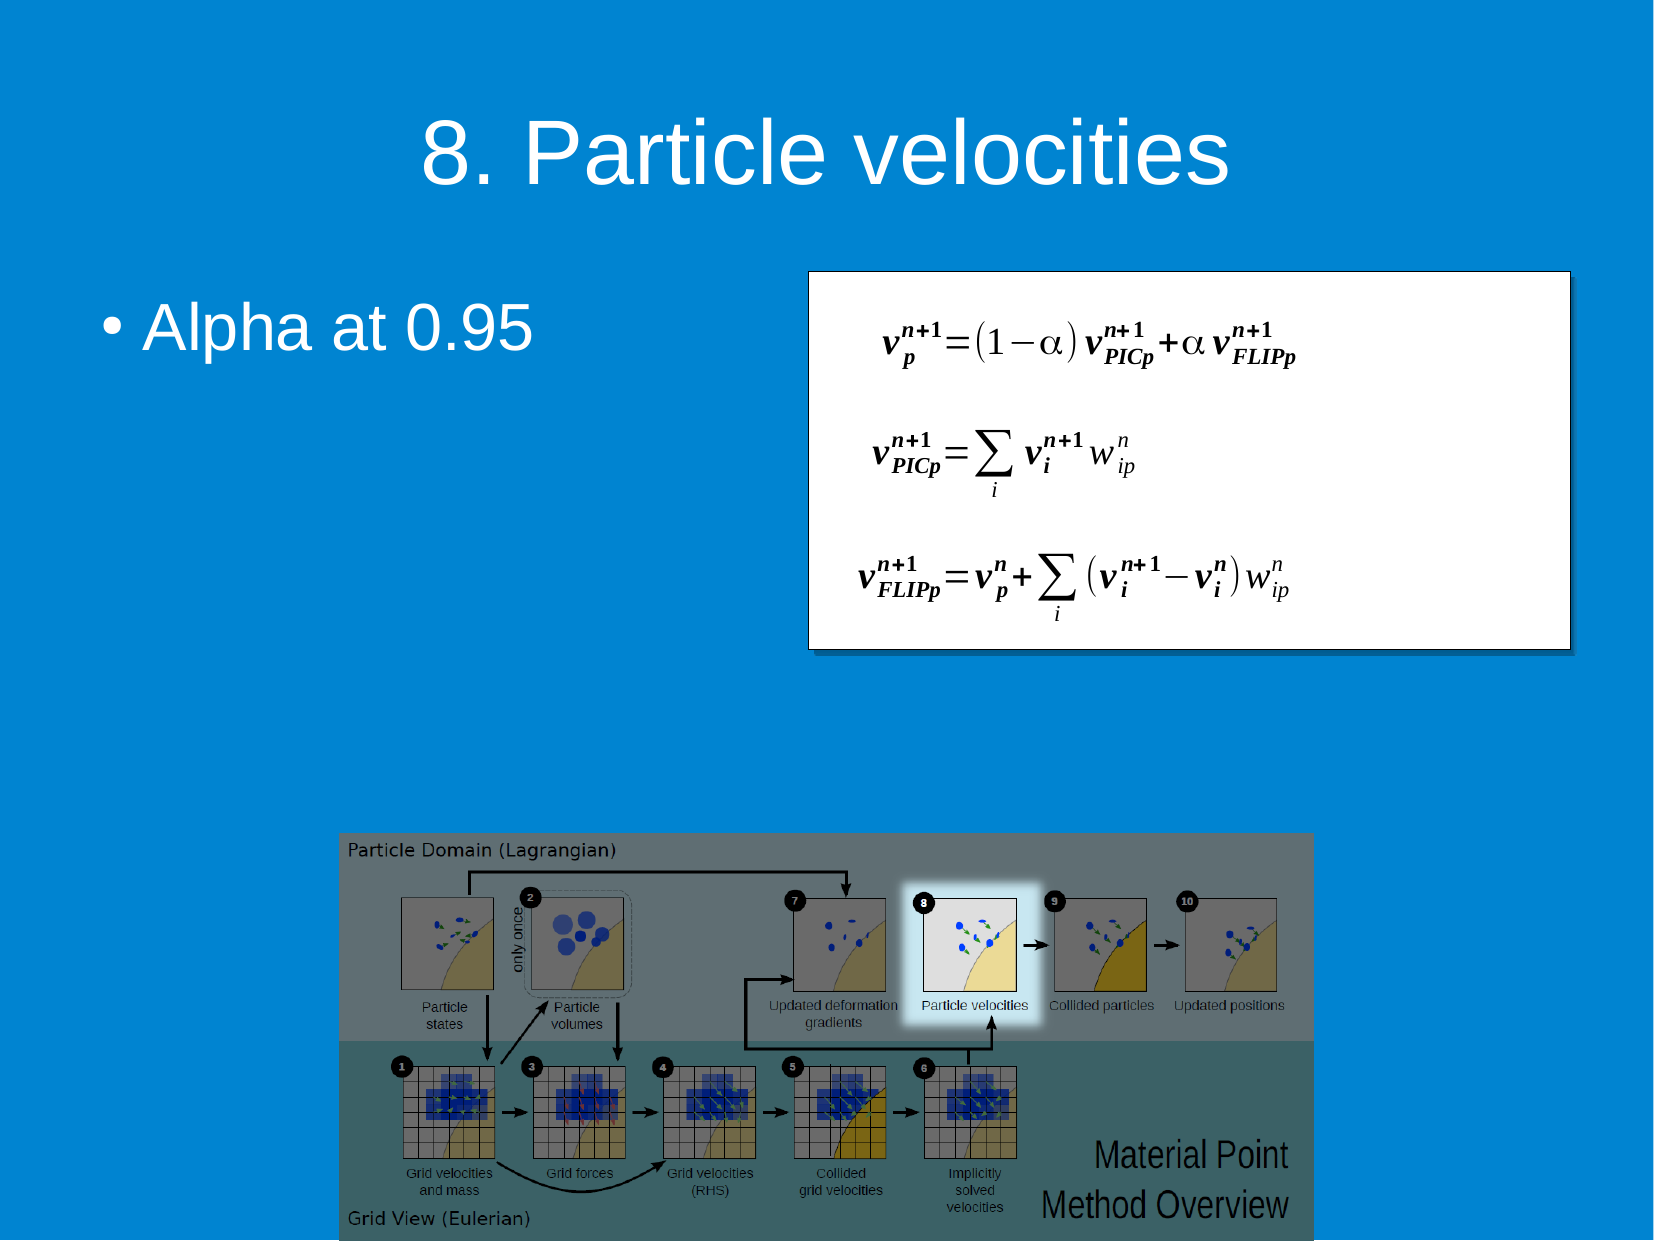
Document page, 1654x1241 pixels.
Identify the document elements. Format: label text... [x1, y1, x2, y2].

chart [870, 316, 1307, 370]
chart [860, 426, 1145, 504]
picture [339, 833, 1314, 1241]
chart [846, 550, 1300, 628]
list sd [808, 271, 1571, 650]
title 8. Particle velocities [82, 49, 1571, 257]
list Alpha at 0.95 [82, 290, 809, 1010]
